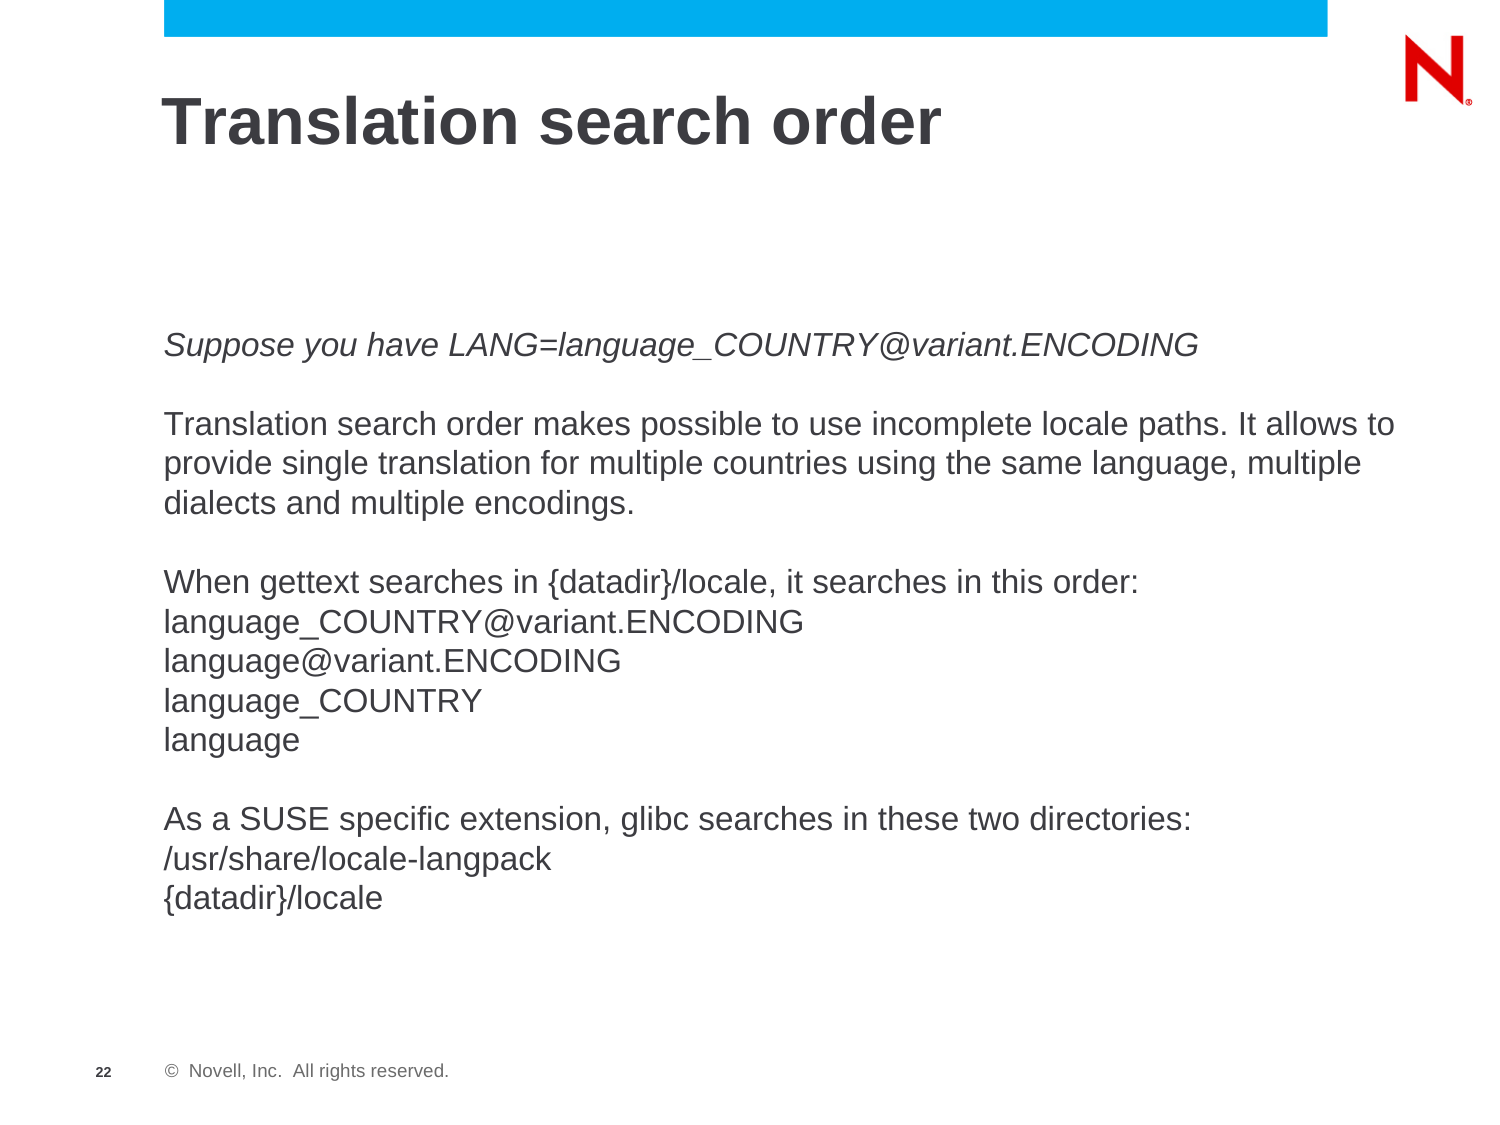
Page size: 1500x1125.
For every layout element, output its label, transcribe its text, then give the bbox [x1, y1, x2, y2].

picture [1403, 32, 1473, 107]
title Translation search order [161, 41, 1383, 205]
subtitle Suppose you have LANG=language_COUNTRY@variant.ENCODING Translation search order makes possible to use incomplete locale paths. It allows to provide single translation for multiple countries using the same language, multiple dialects and multiple encodings. When gettext searches in {datadir}/locale, it searches in this order: language_COUNTRY@variant.ENCODING language@variant.ENCODING language_COUNTRY language As a SUSE specific extension, glibc searches in these two directories: /usr/share/locale-langpack {datadir}/locale [163, 254, 1404, 986]
